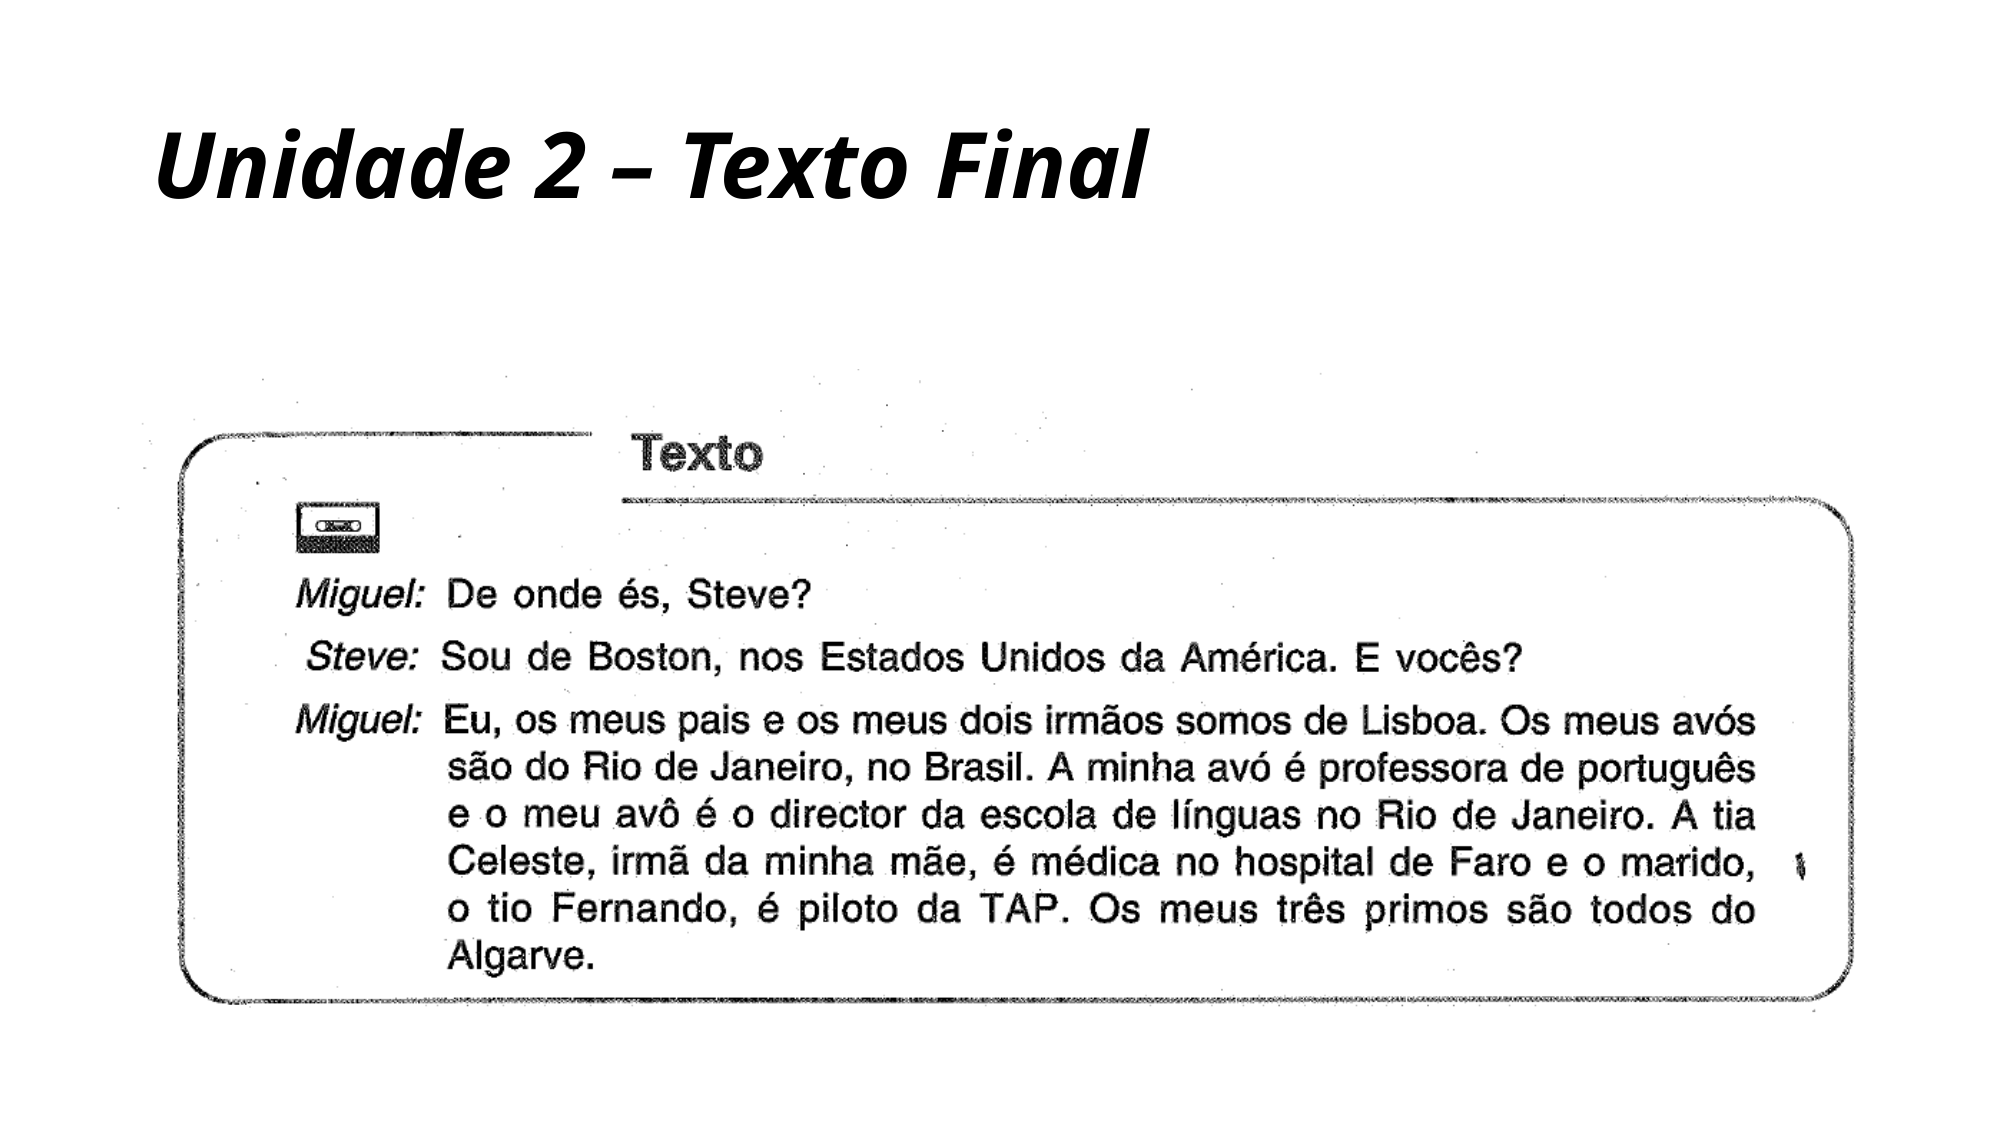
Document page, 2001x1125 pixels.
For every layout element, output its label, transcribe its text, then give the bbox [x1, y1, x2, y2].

picture [115, 369, 1885, 1024]
title Unidade 2 – Texto Final [137, 59, 1863, 278]
